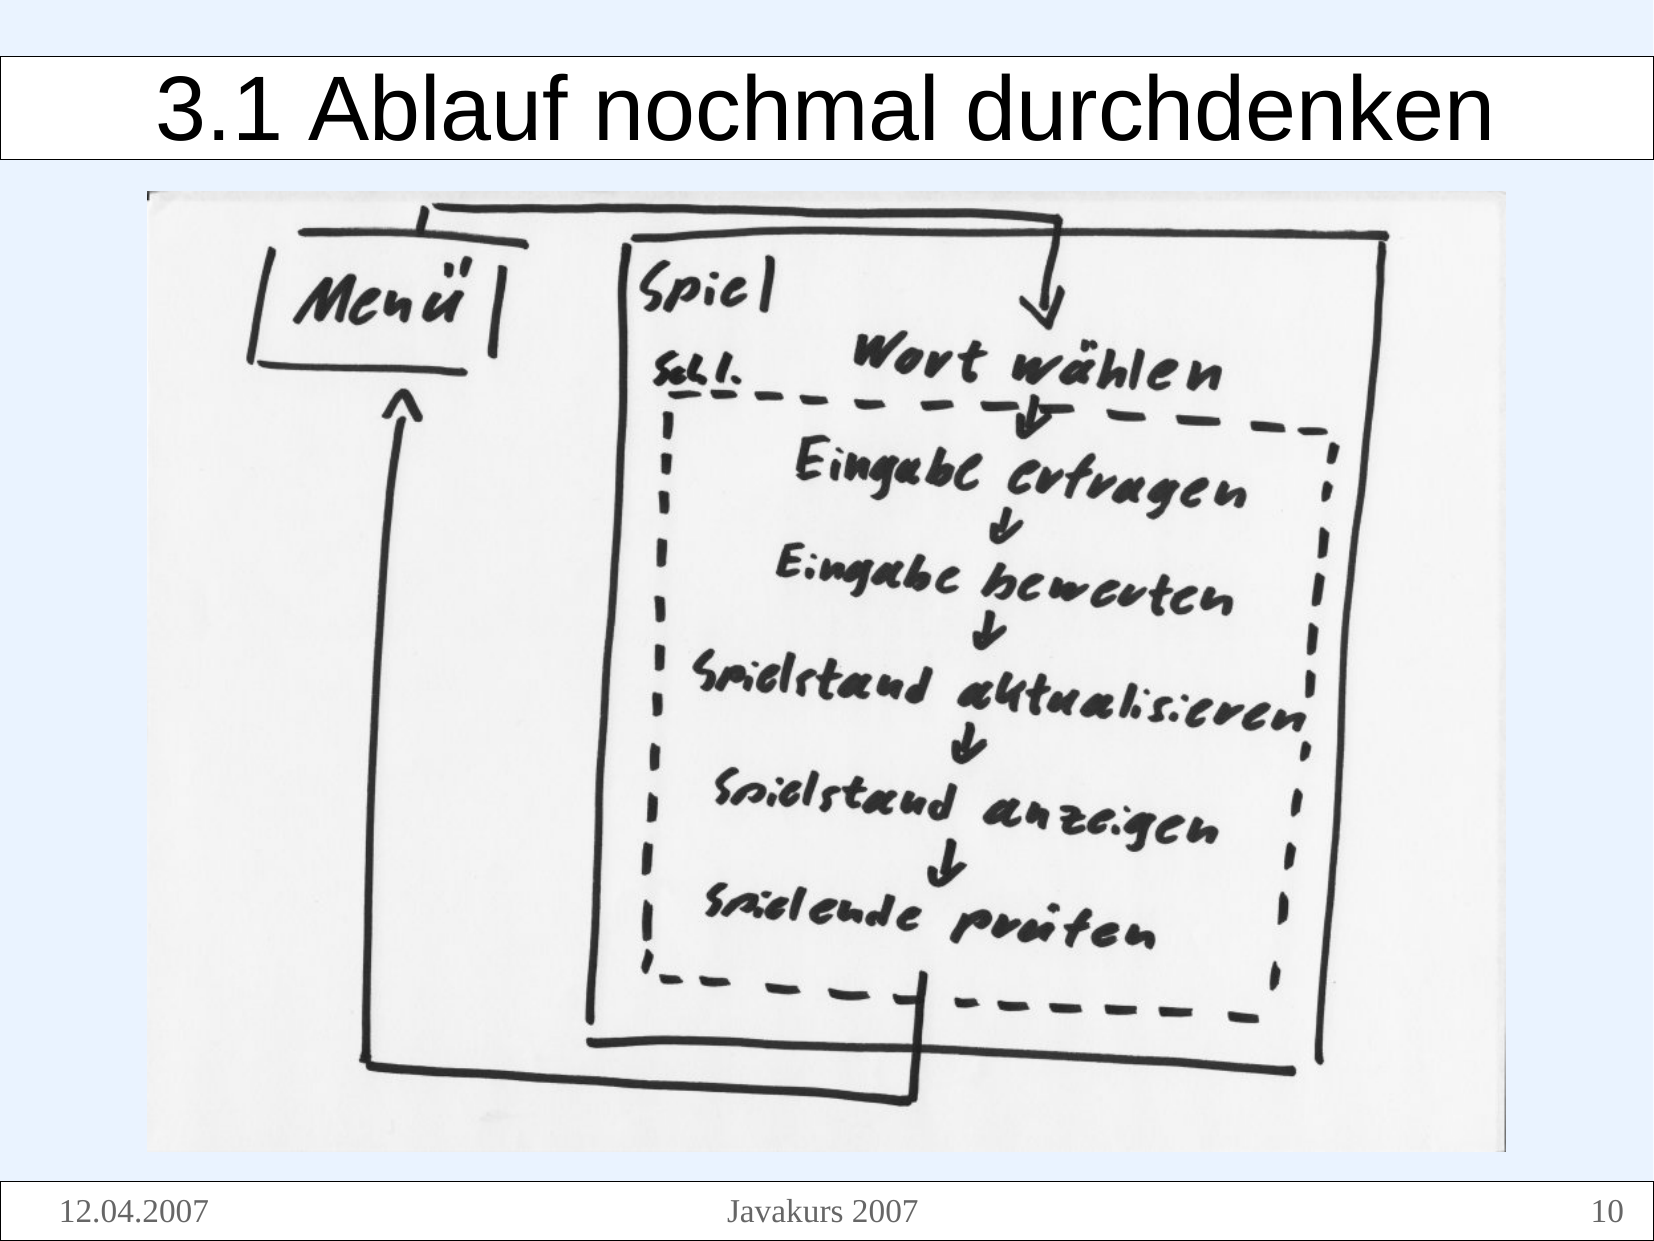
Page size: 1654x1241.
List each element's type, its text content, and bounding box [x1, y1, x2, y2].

title 3.1 Ablauf nochmal durchdenken [0, 56, 1654, 160]
picture [147, 191, 1506, 1152]
